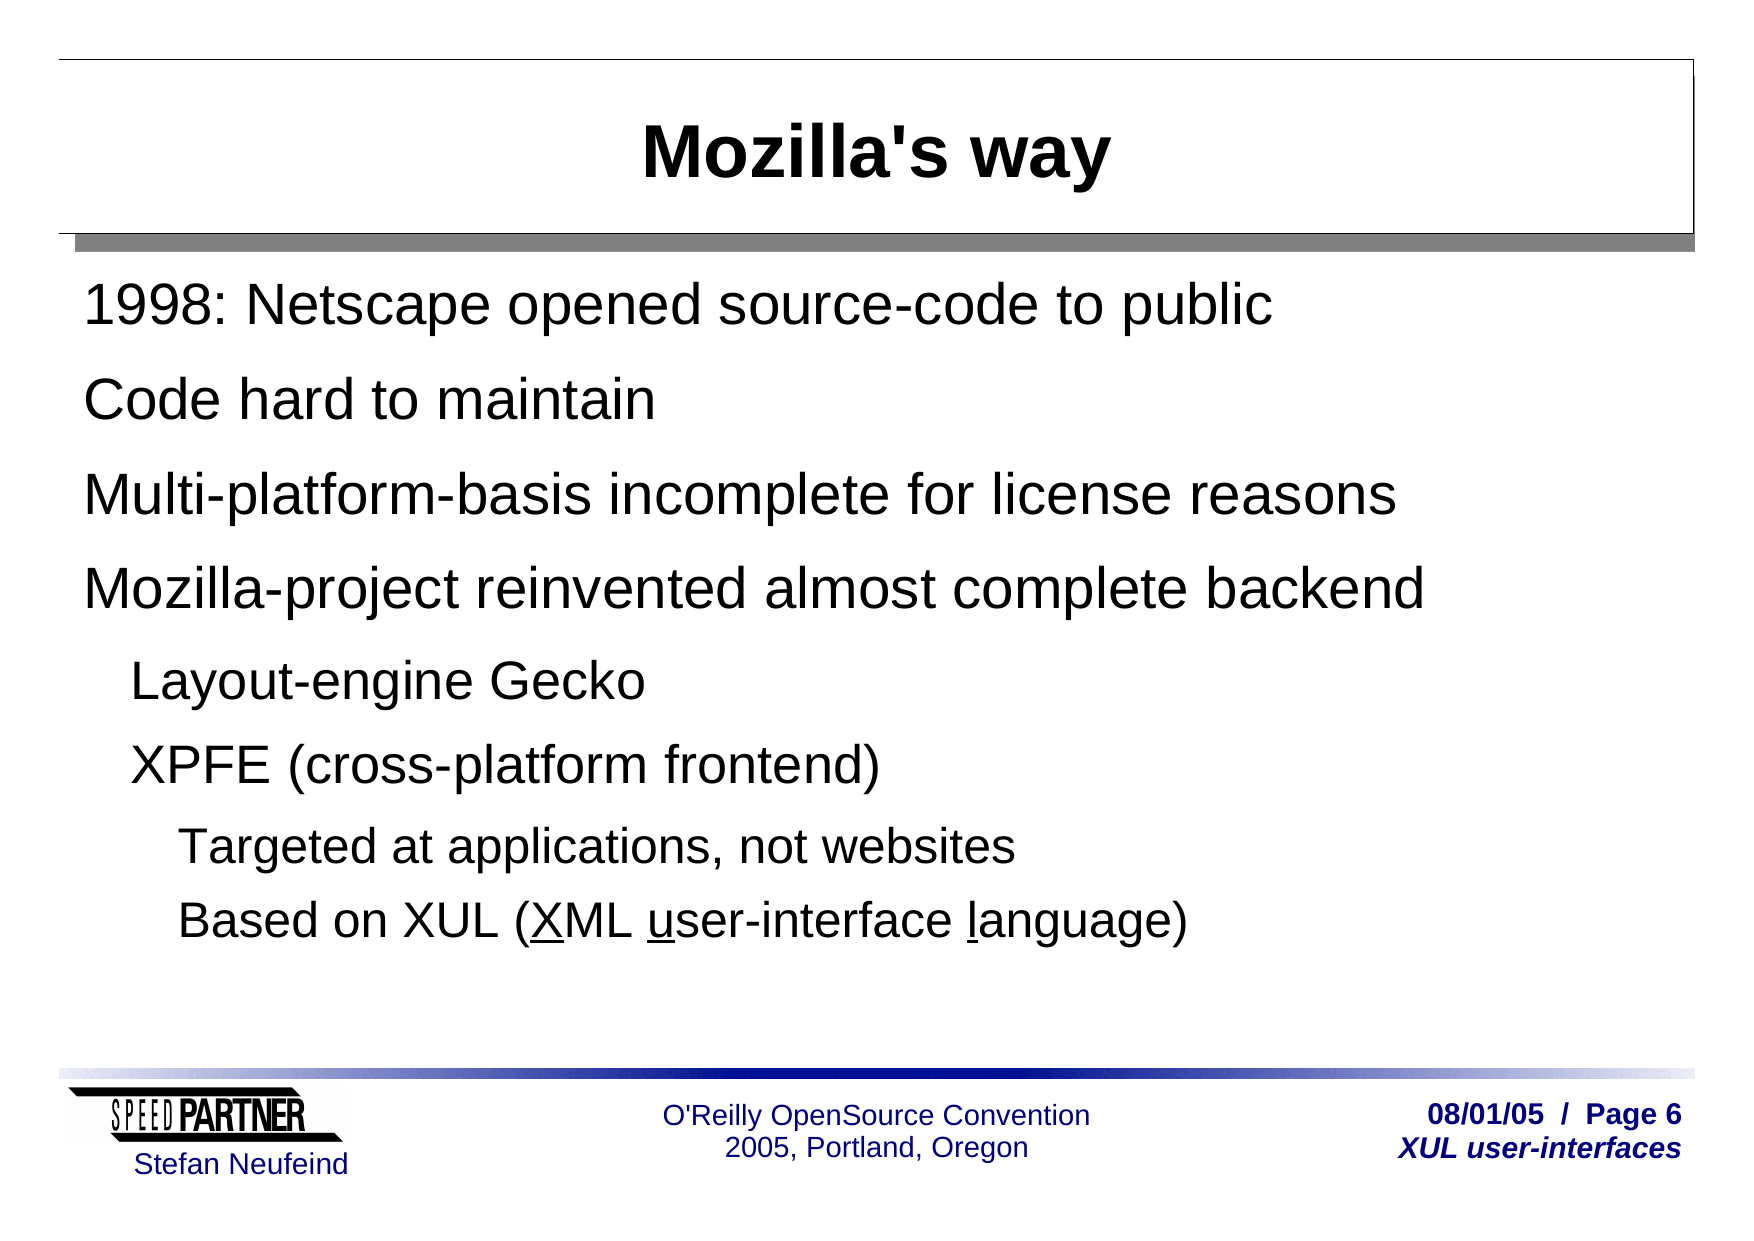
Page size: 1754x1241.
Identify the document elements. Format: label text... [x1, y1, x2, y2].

list 1998: Netscape opened source-code to public Code hard to maintain Multi-platform-basis incomplete for license reasons Mozilla-project reinvented almost complete backend Layout-engine Gecko XPFE (cross-platform frontend) Targeted at applications, not websites Based on XUL (XML user-interface language) [71, 272, 1695, 1055]
picture [64, 1082, 348, 1146]
picture [59, 1068, 1695, 1079]
title Mozilla's way [59, 59, 1695, 244]
